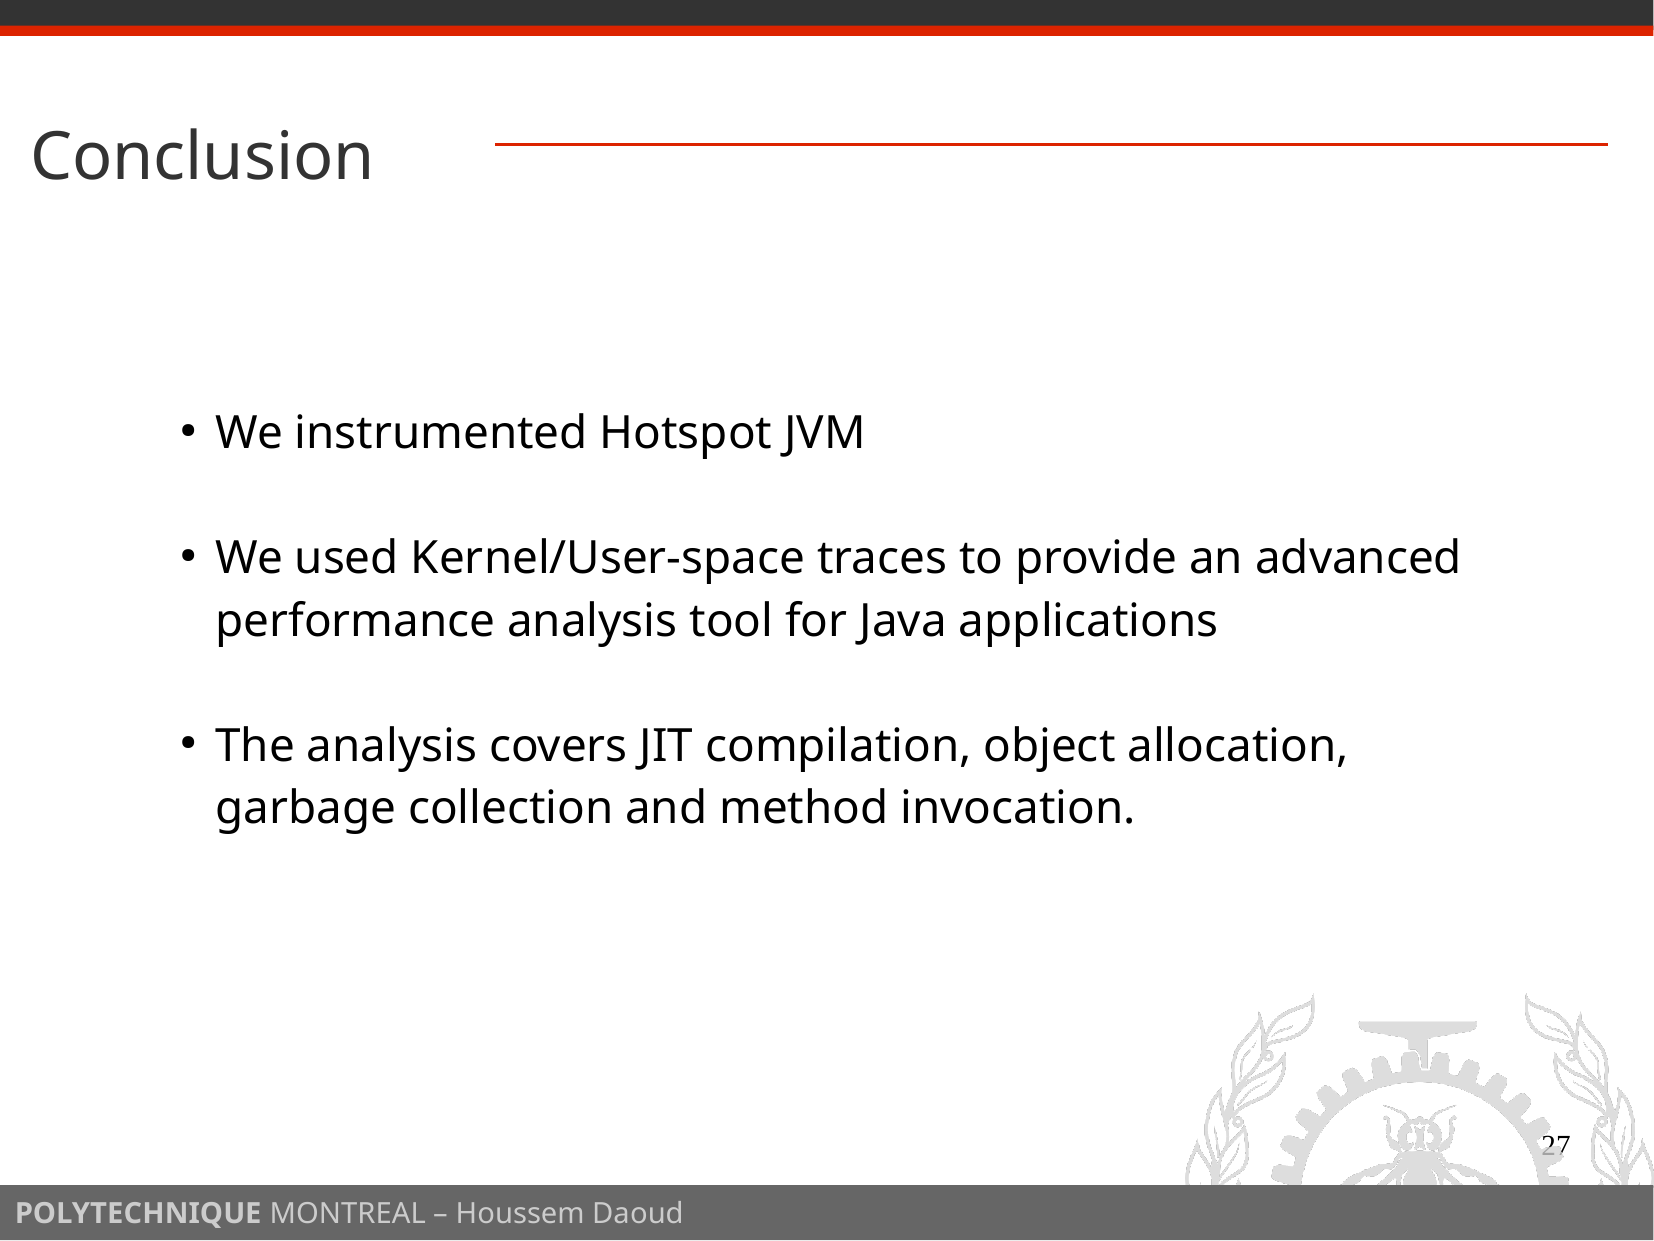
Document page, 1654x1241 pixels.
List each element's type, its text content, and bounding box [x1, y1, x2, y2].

text_box We instrumented Hotspot JVM We used Kernel/User-space traces to provide an advanced performance analysis tool for Java applications The analysis covers JIT compilation, object allocation, garbage collection and method invocation. [165, 392, 1546, 811]
text_box POLYTECHNIQUE MONTREAL – Houssem Daoud [0, 1185, 1654, 1241]
text_box Conclusion [30, 60, 1561, 203]
picture [1185, 968, 1654, 1185]
text_box [0, 0, 1654, 36]
